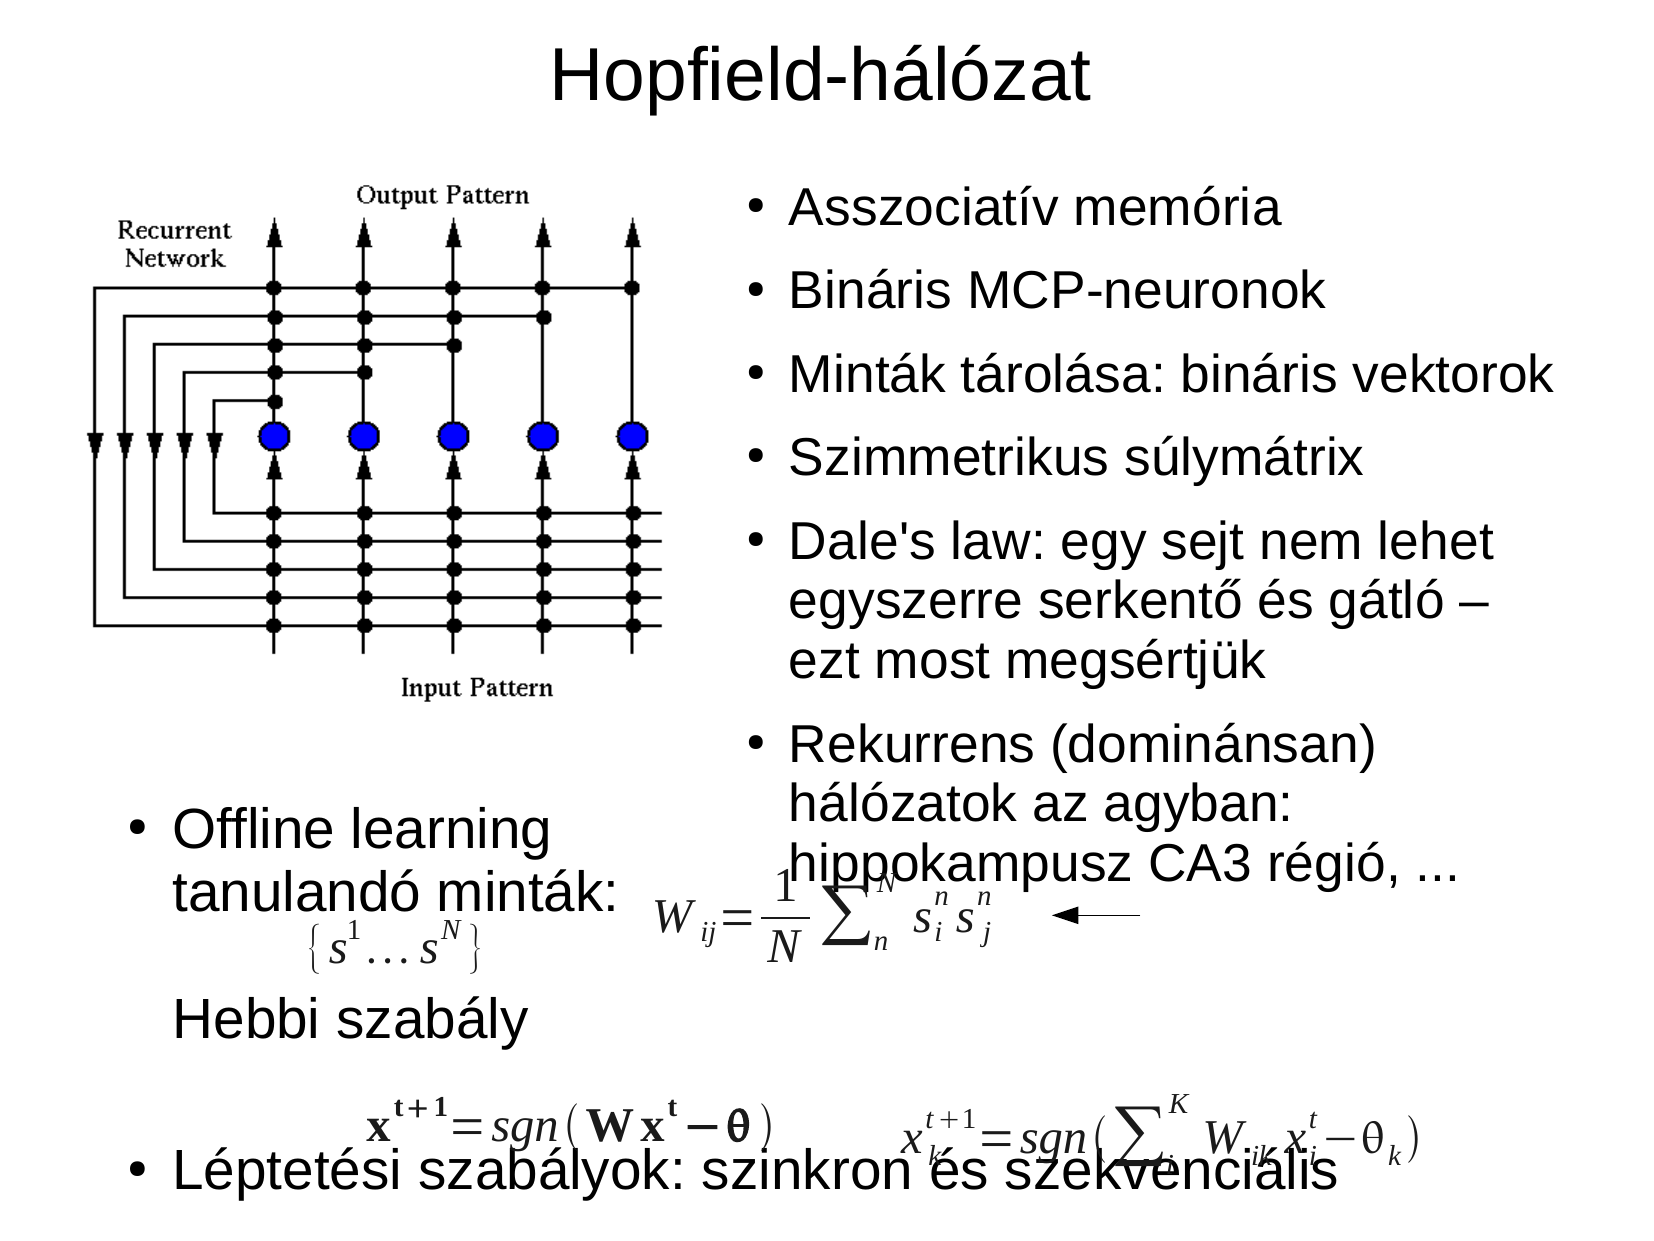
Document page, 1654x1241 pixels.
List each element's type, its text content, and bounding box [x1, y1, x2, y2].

title Hopfield-hálózat [76, 29, 1565, 121]
list Asszociatív memória Bináris MCP-neuronok Minták tárolása: bináris vektorok Szimmetrikus súlymátrix Dale's law: egy sejt nem lehet egyszerre serkentő és gátló – ezt most megsértjük Rekurrens (dominánsan) hálózatok az agyban: hippokampusz CA3 régió, ... [732, 177, 1565, 945]
chart [295, 915, 499, 979]
chart [639, 859, 1004, 975]
picture [59, 177, 680, 709]
chart [354, 1092, 785, 1155]
list Offline learning tanulandó minták: Hebbi szabály Léptetési szabályok: szinkron és szekvenciális [112, 797, 1536, 1211]
chart [885, 1089, 1434, 1182]
